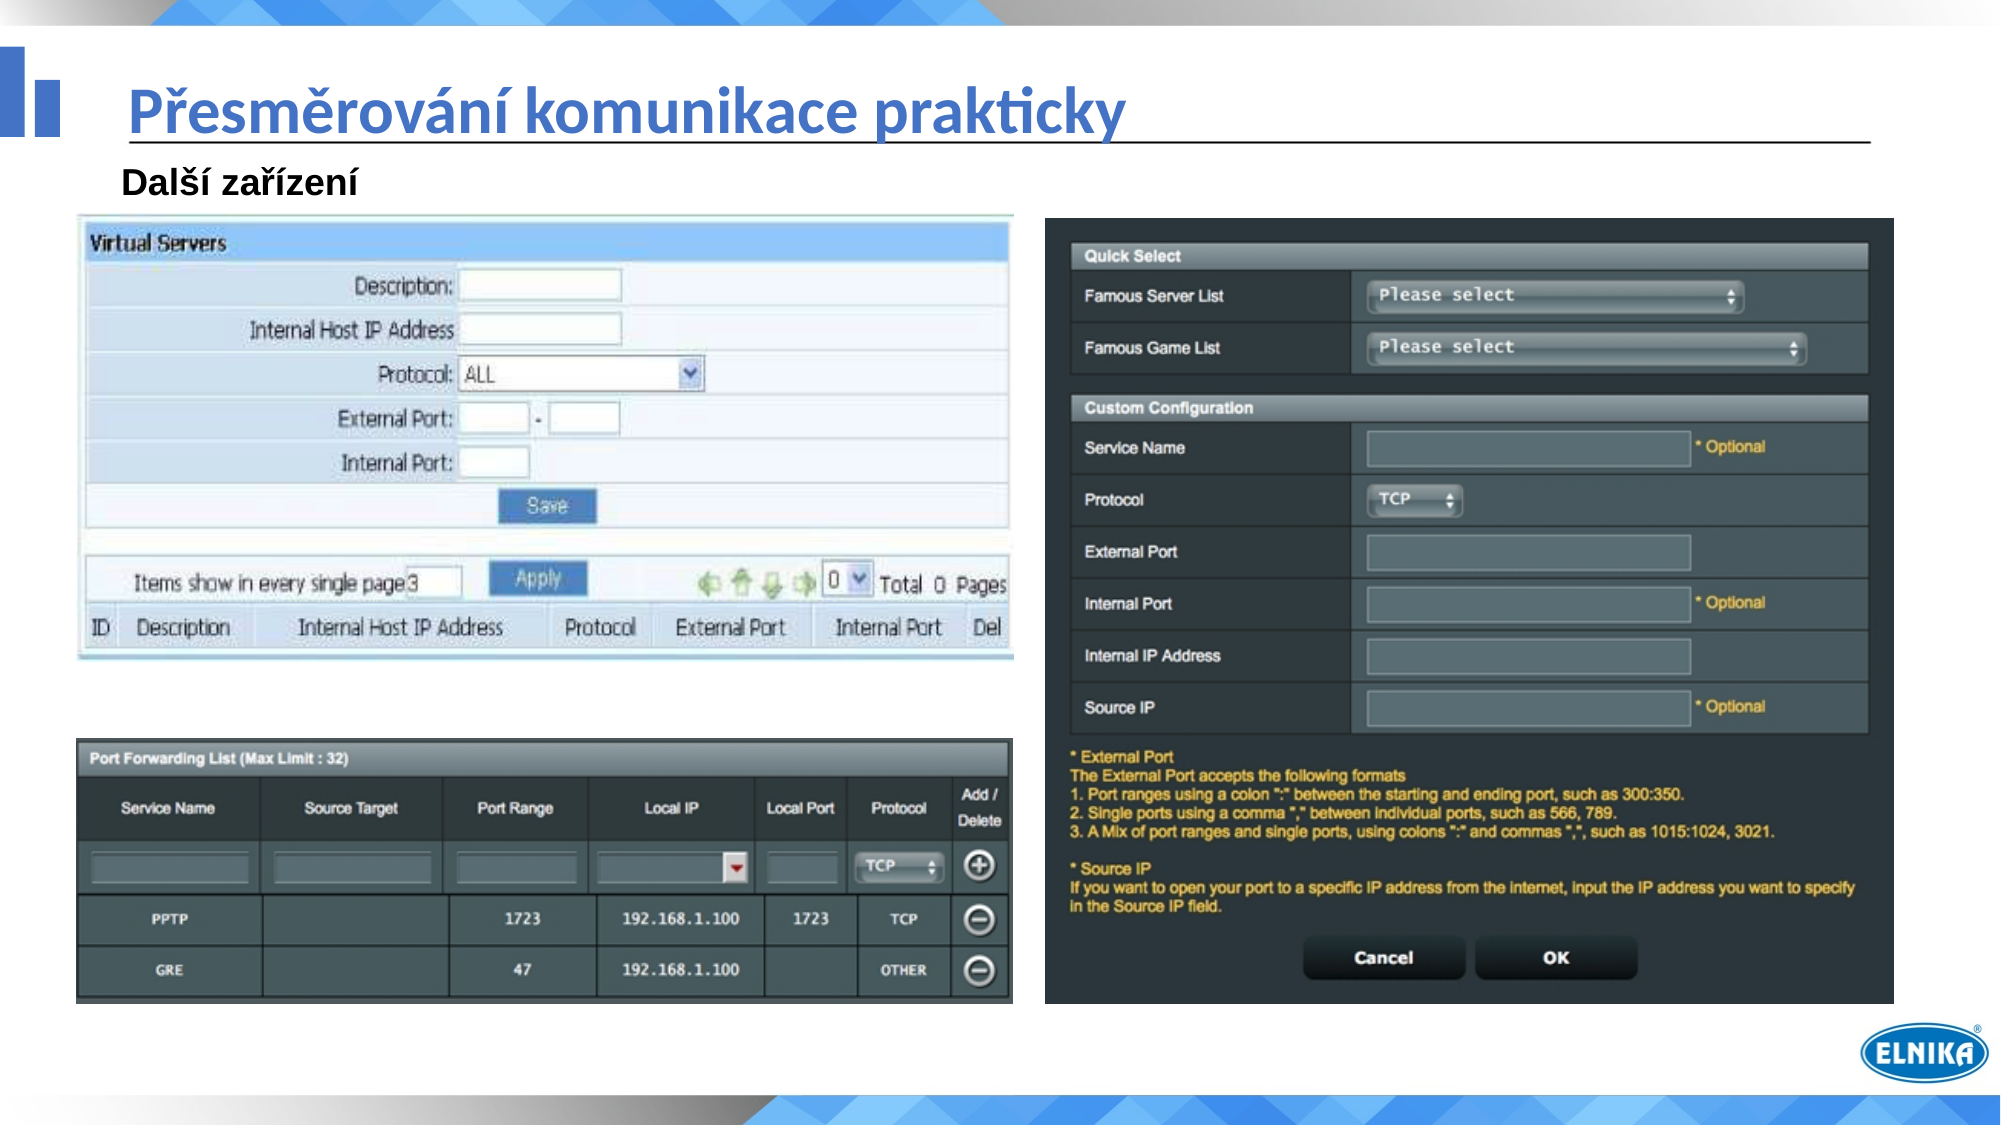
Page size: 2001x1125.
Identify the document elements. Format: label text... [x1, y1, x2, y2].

picture [0, 0, 2001, 1125]
text_box Přesměrování komunikace prakticky [78, 58, 1211, 154]
text_box Další zařízení [106, 154, 550, 211]
